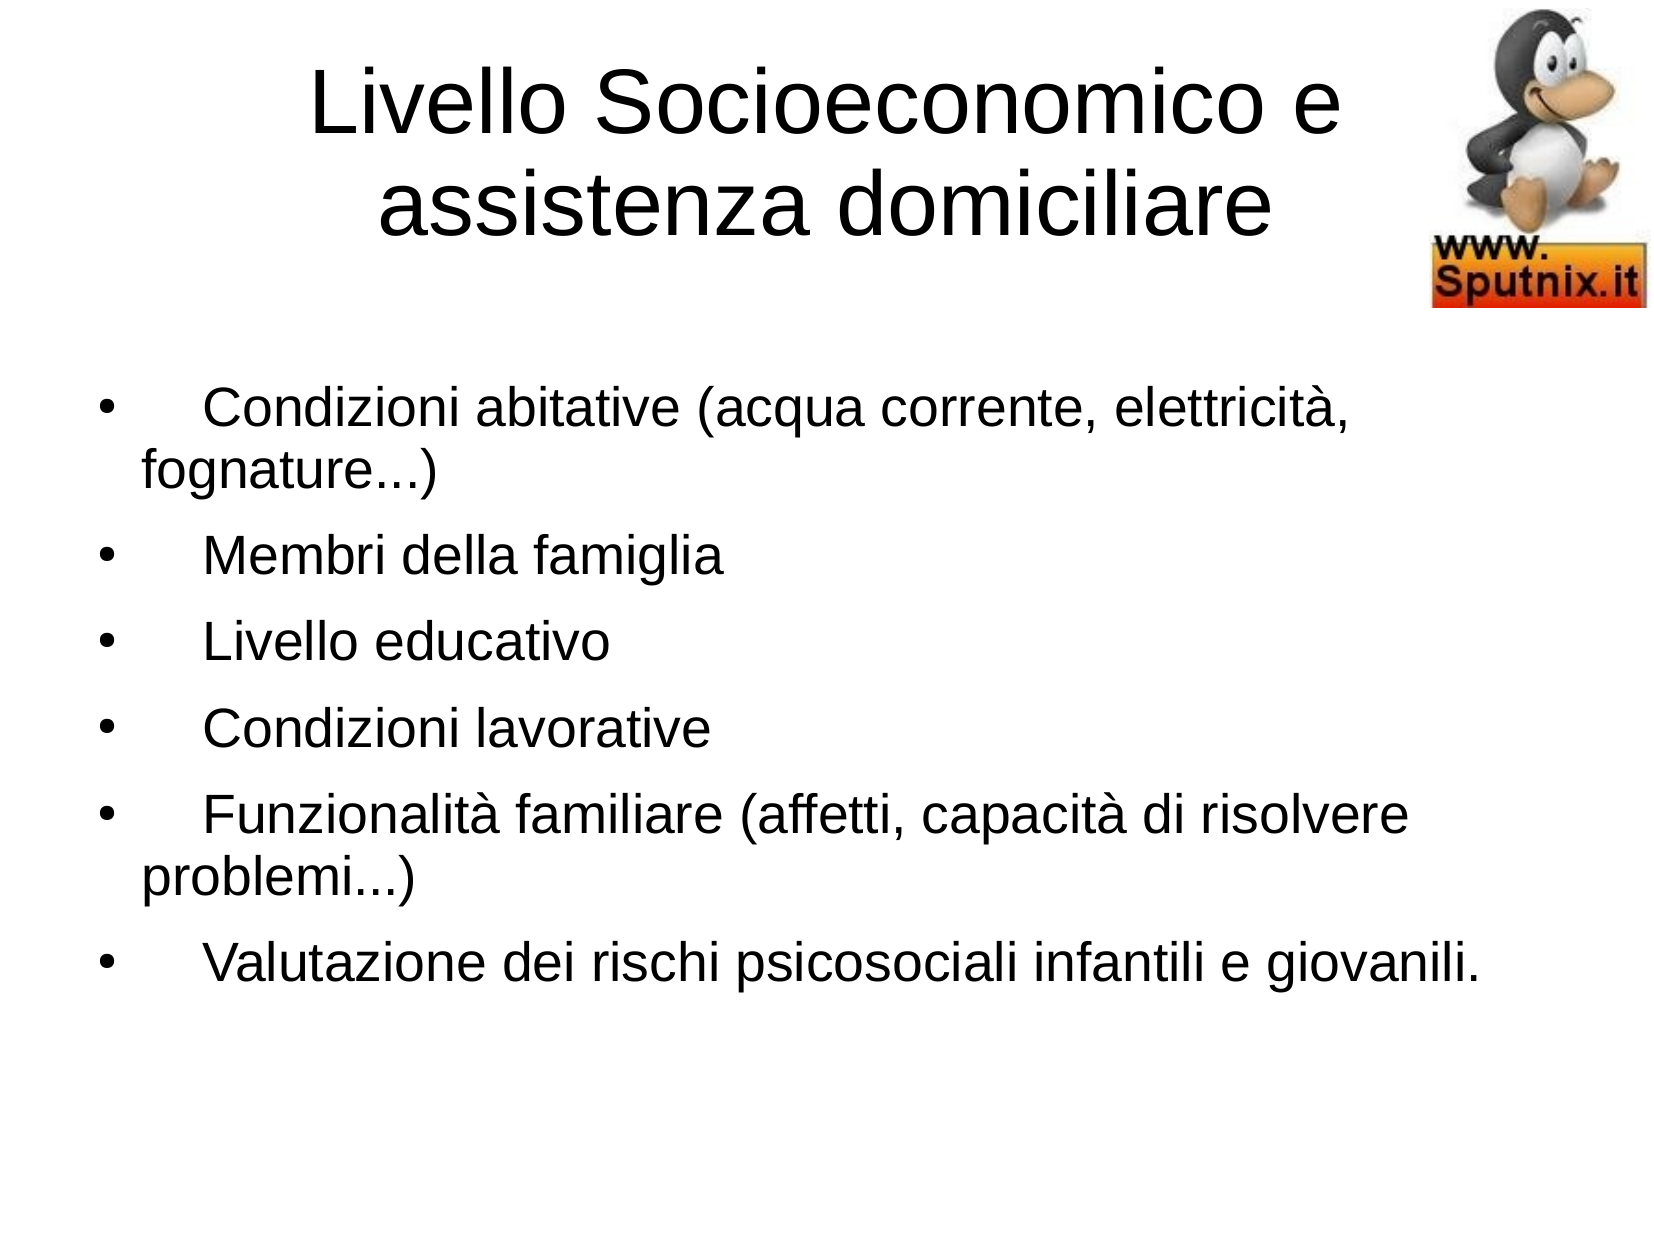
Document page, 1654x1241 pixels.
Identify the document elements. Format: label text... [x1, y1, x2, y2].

title Livello Socioeconomico e assistenza domiciliare [82, 49, 1429, 257]
list Condizioni abitative (acqua corrente, elettricità, fognature...) Membri della famiglia Livello educativo Condizioni lavorative Funzionalità familiare (affetti, capacità di risolvere problemi...) Valutazione dei rischi psicosociali infantili e giovanili. [82, 290, 1571, 1010]
picture [1429, 8, 1651, 308]
